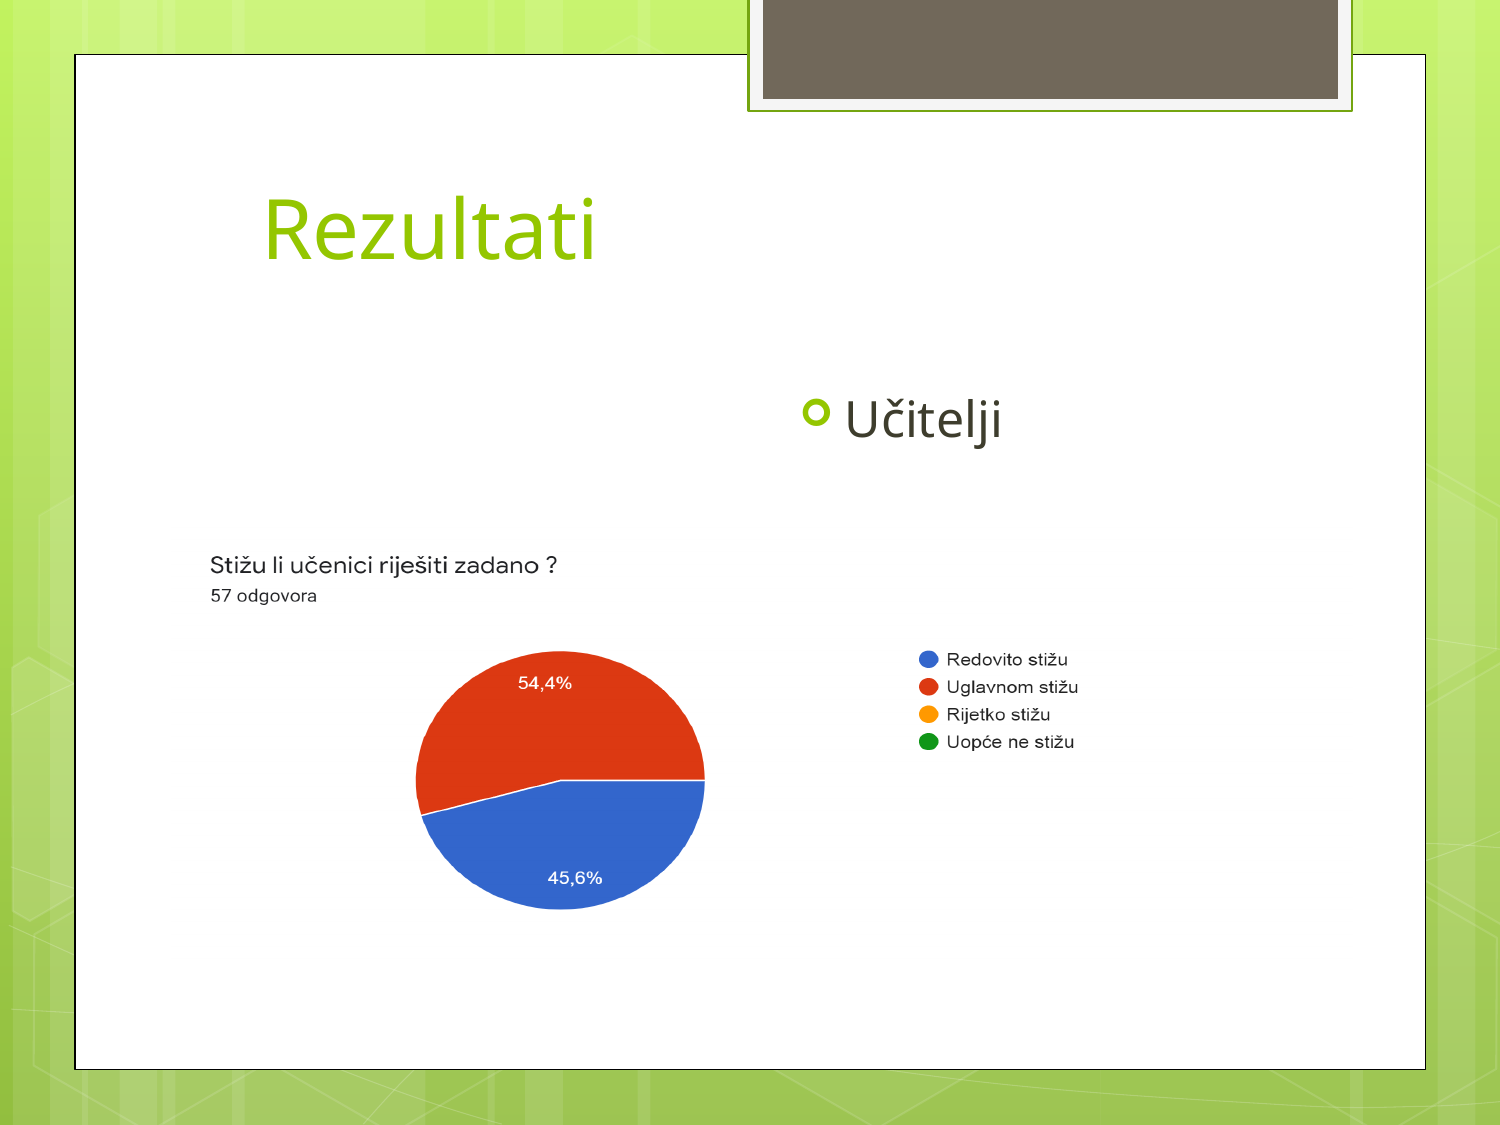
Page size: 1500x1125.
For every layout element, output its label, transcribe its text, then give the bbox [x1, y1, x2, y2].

title Rezultati [171, 168, 1324, 357]
list Učitelji [761, 379, 1324, 515]
picture [171, 515, 1353, 959]
